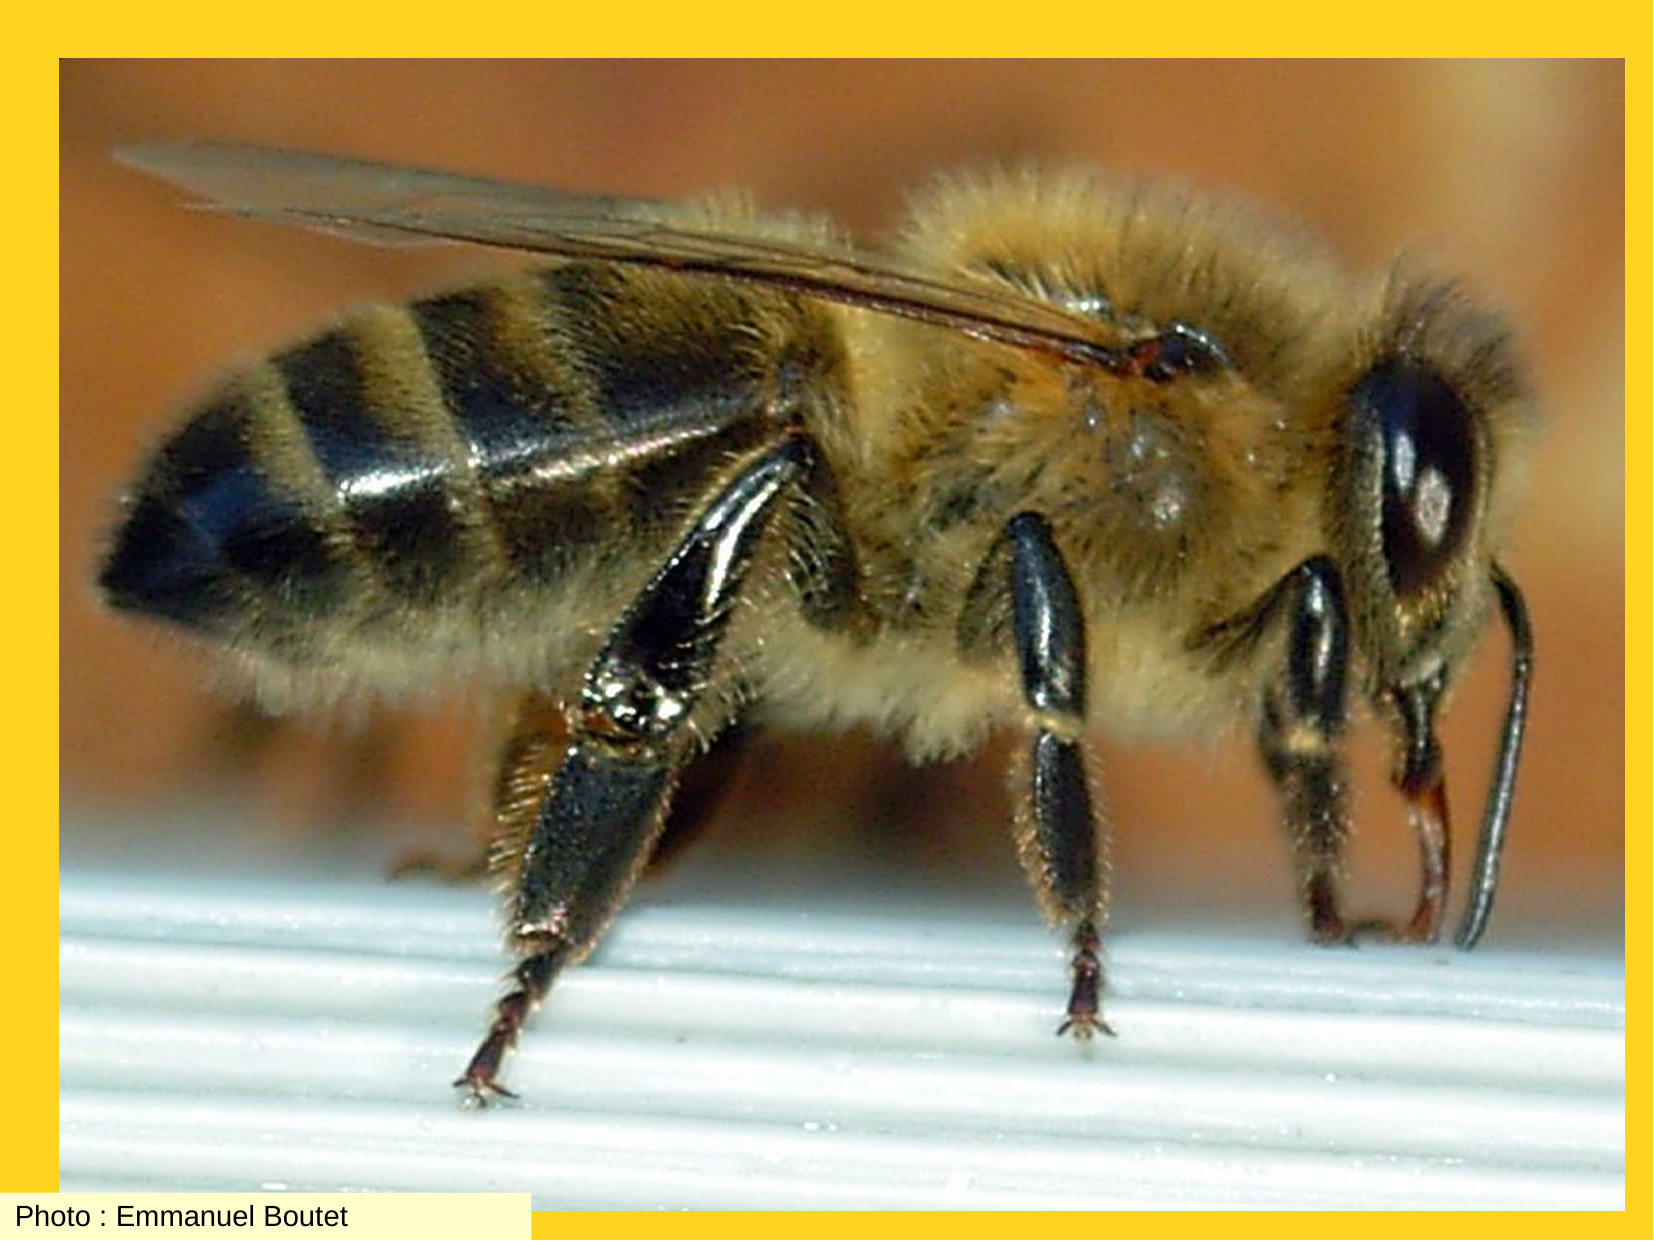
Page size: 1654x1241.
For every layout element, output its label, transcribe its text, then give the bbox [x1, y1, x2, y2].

text_box Photo : Emmanuel Boutet [0, 1192, 532, 1241]
picture [59, 58, 1625, 1211]
